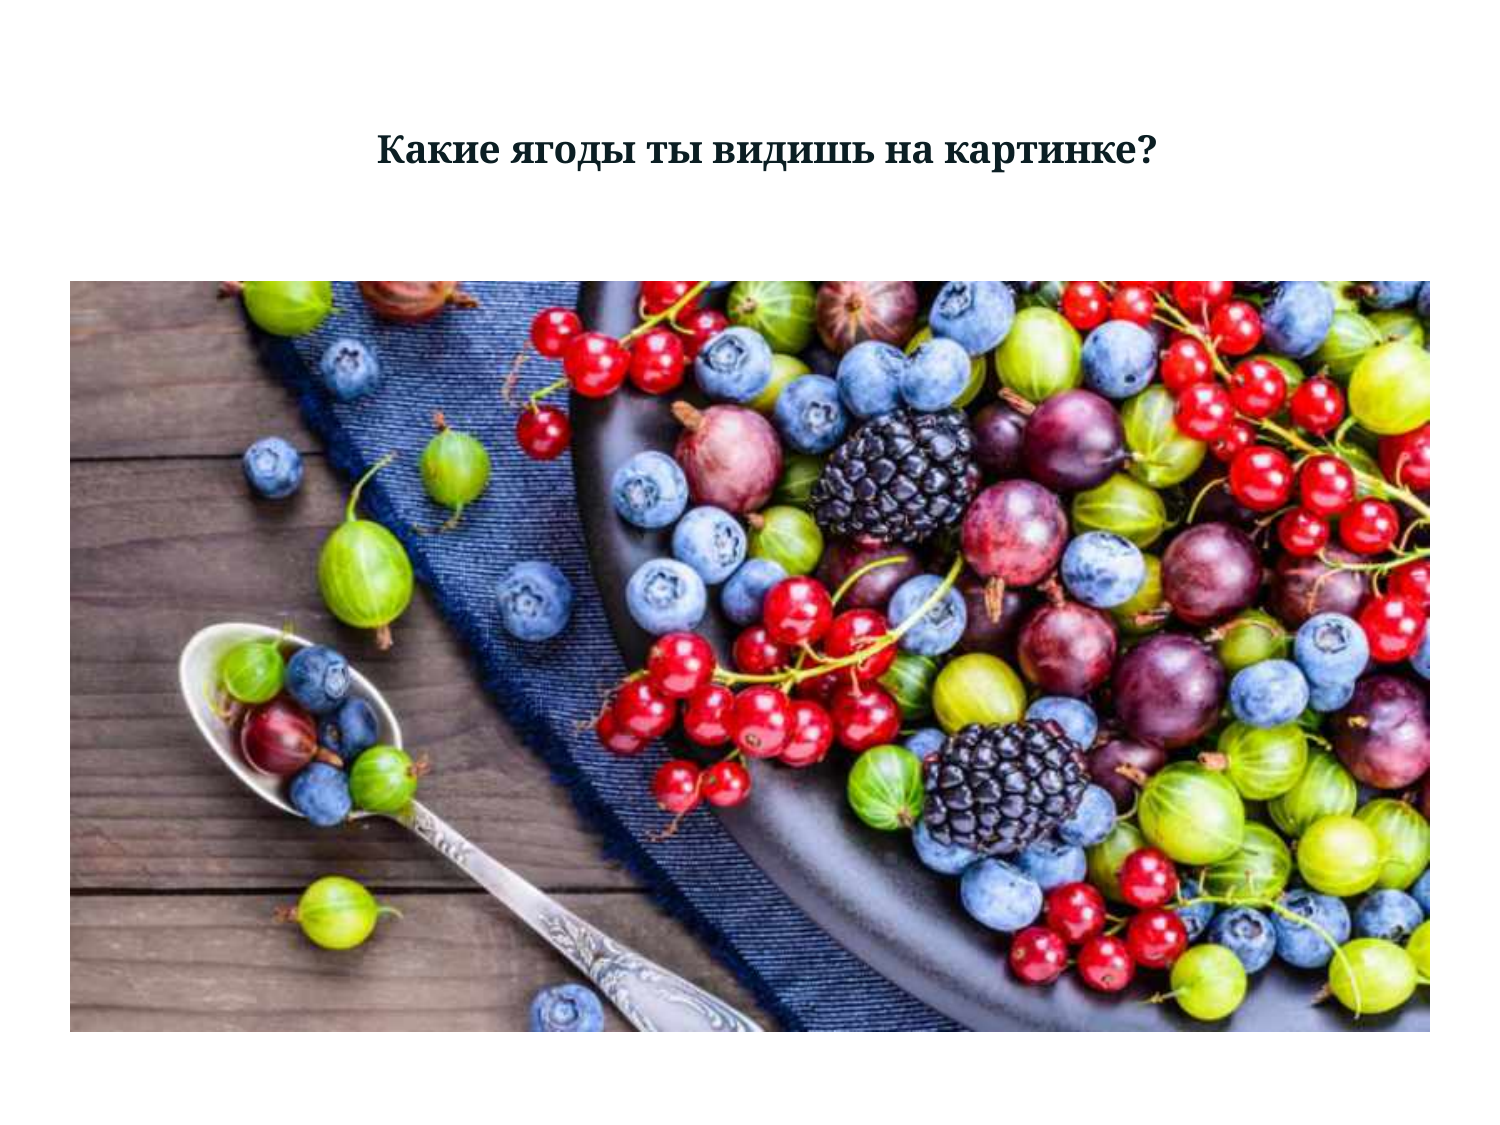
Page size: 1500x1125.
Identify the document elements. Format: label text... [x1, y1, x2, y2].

text_box Какие ягоды ты видишь на картинке? [123, 89, 1412, 185]
picture [70, 281, 1430, 1032]
